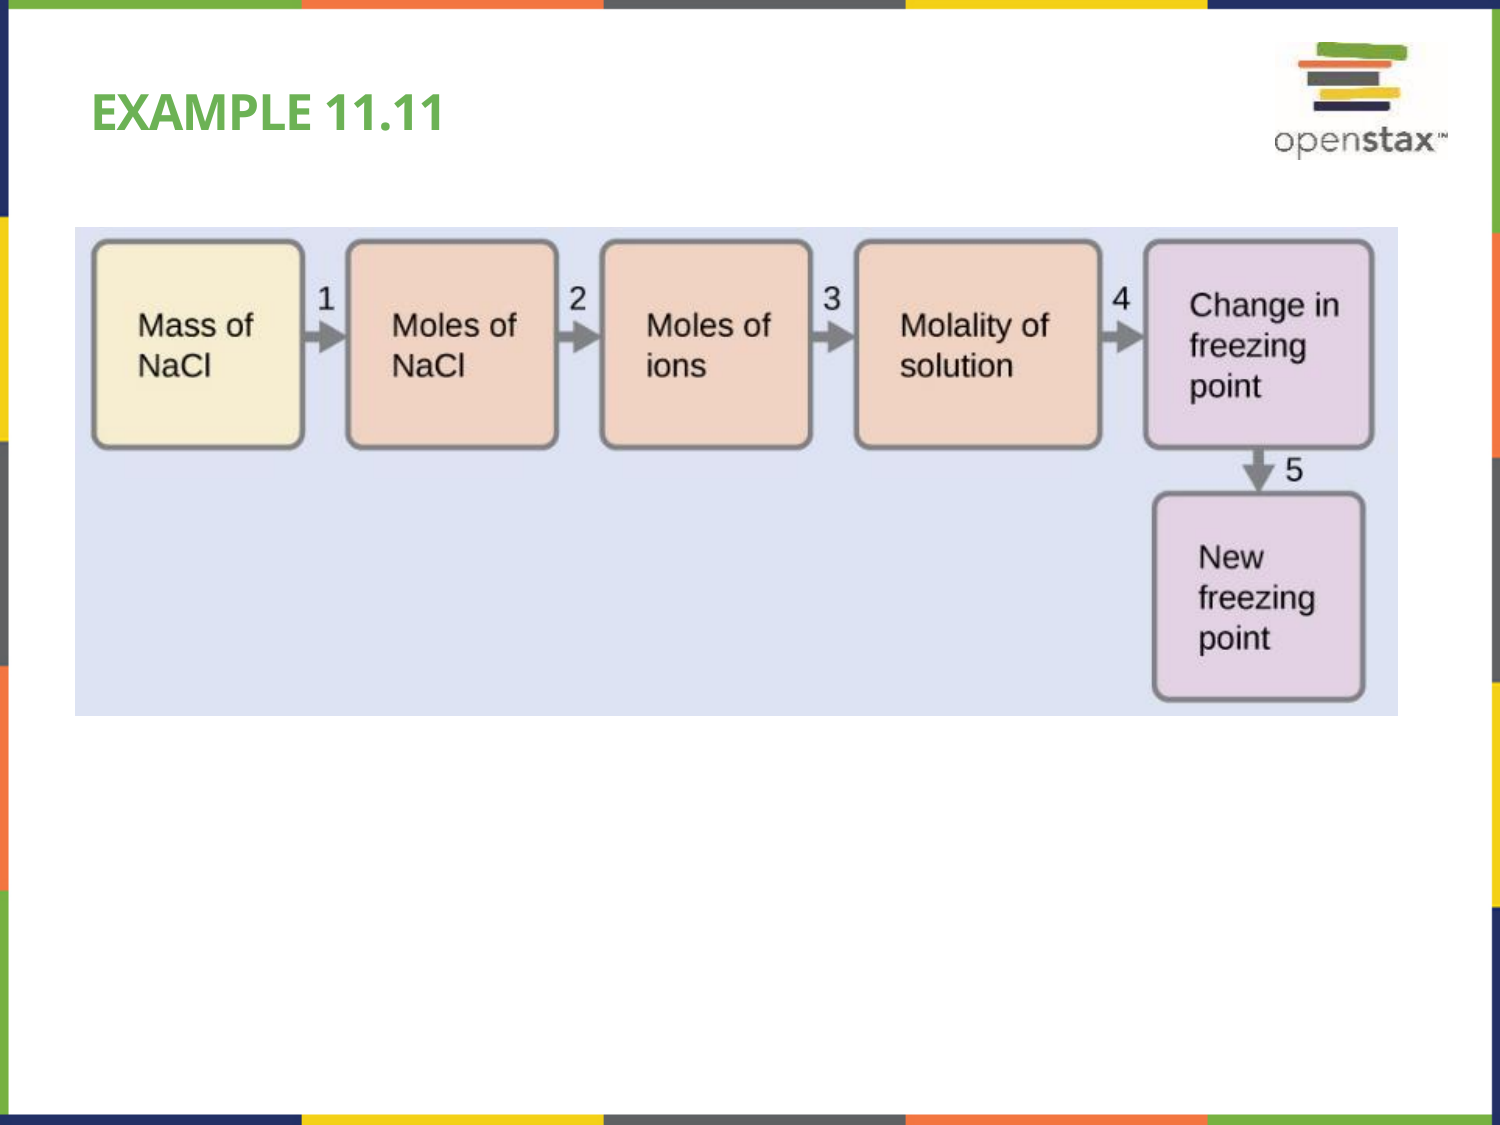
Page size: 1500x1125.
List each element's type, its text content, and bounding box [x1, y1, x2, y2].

picture [0, 0, 1500, 1125]
title Example 11.11 [75, 39, 1398, 148]
